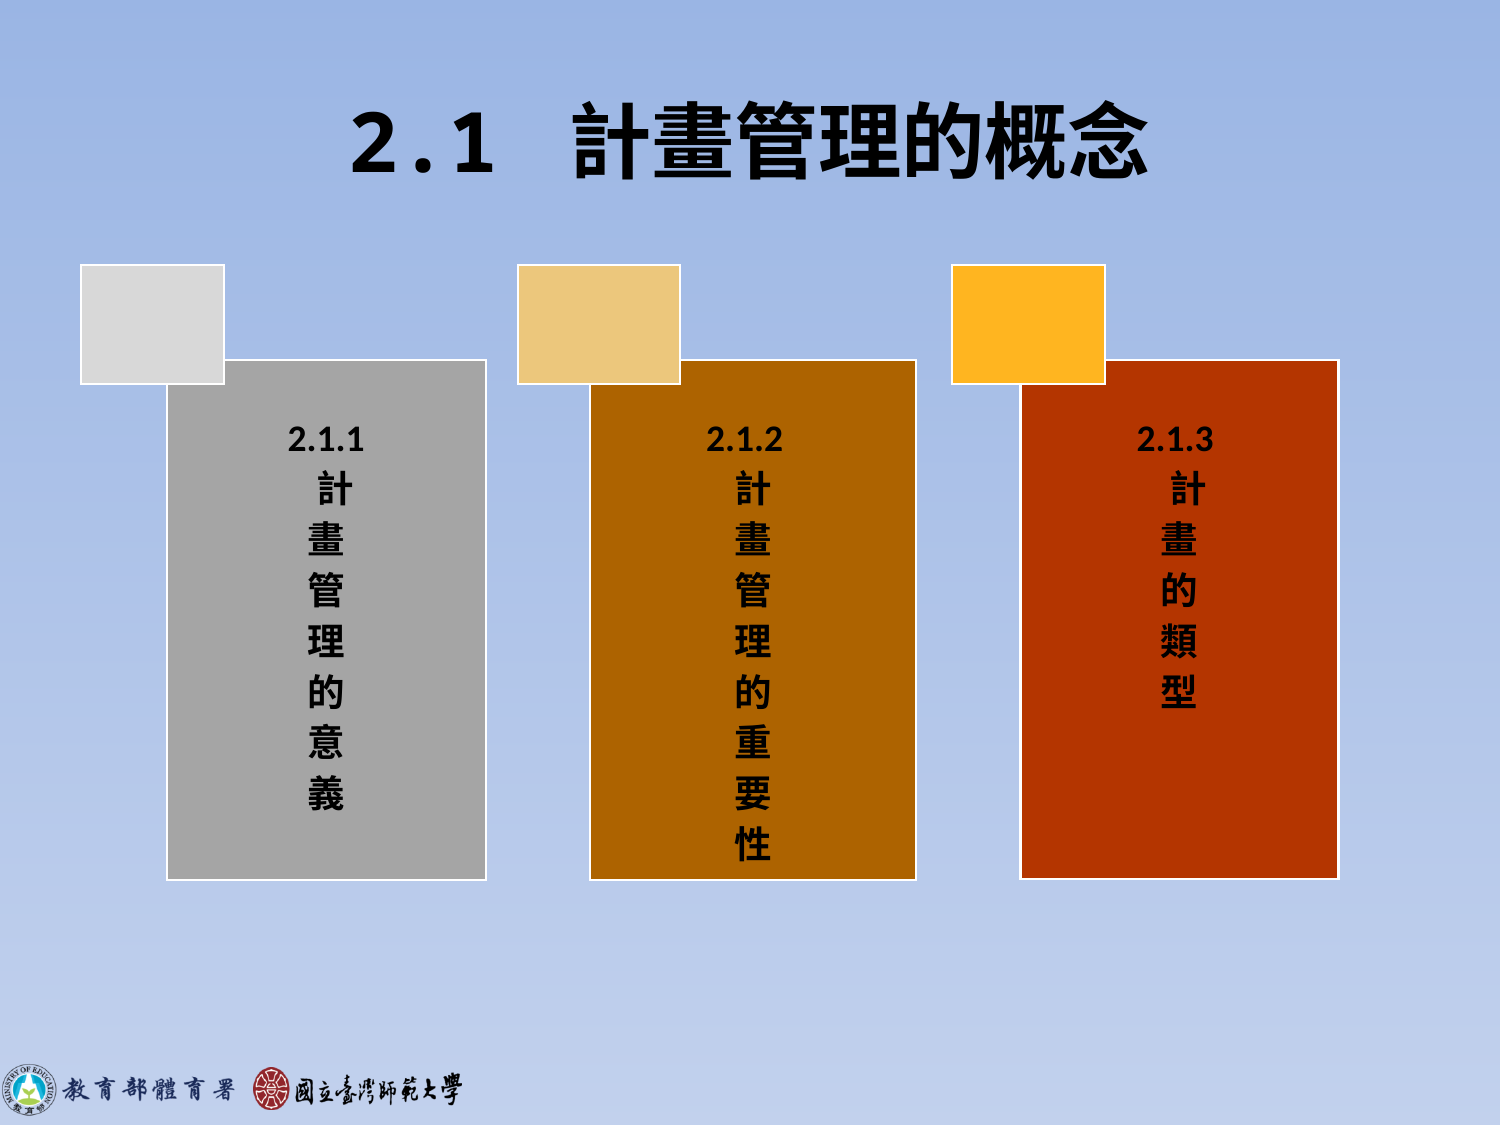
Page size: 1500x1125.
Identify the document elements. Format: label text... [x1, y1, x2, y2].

text_box 2.1.1 計 畫 管 理 的 意 義 [167, 360, 486, 880]
text_box 2.1.2 計 畫 管 理 的 重 要 性 [590, 360, 916, 880]
text_box [518, 265, 680, 384]
text_box [952, 265, 1105, 384]
text_box [81, 265, 224, 384]
title 2.1 計畫管理的概念 [75, 45, 1426, 233]
text_box 2.1.3 計 畫 的 類 型 [1020, 360, 1339, 879]
